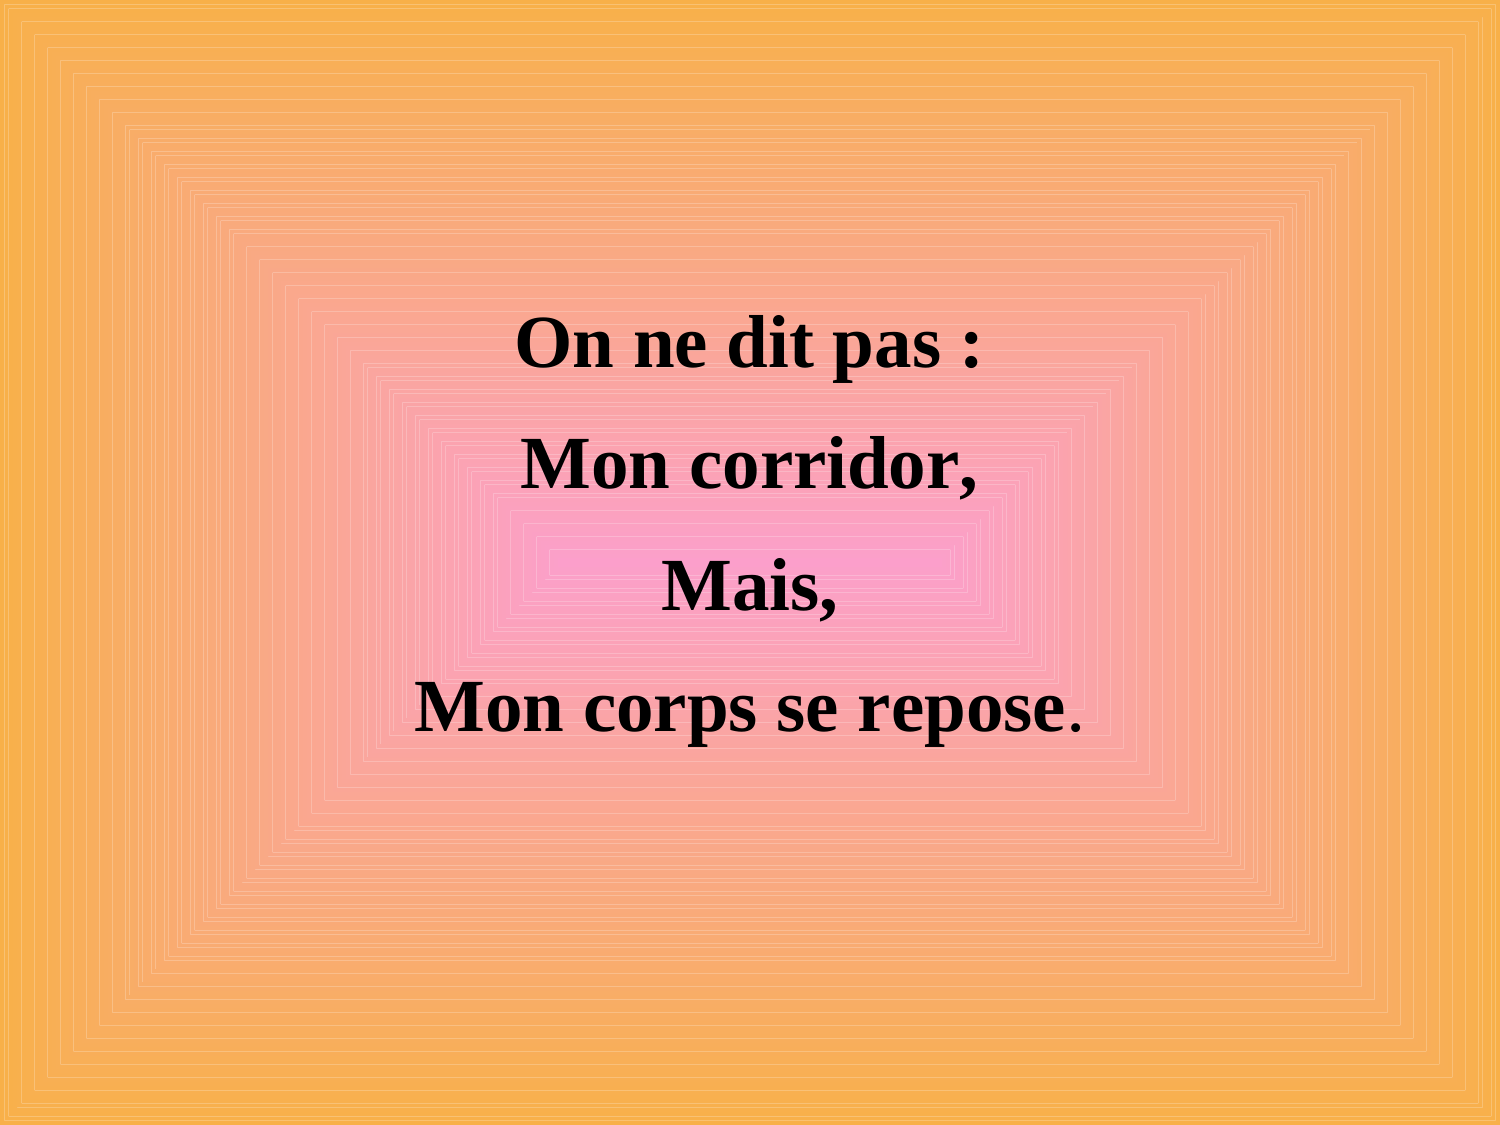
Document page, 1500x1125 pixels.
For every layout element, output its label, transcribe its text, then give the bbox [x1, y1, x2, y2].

text_box On ne dit pas : Mon corridor, Mais, Mon corps se repose. [399, 299, 1101, 755]
